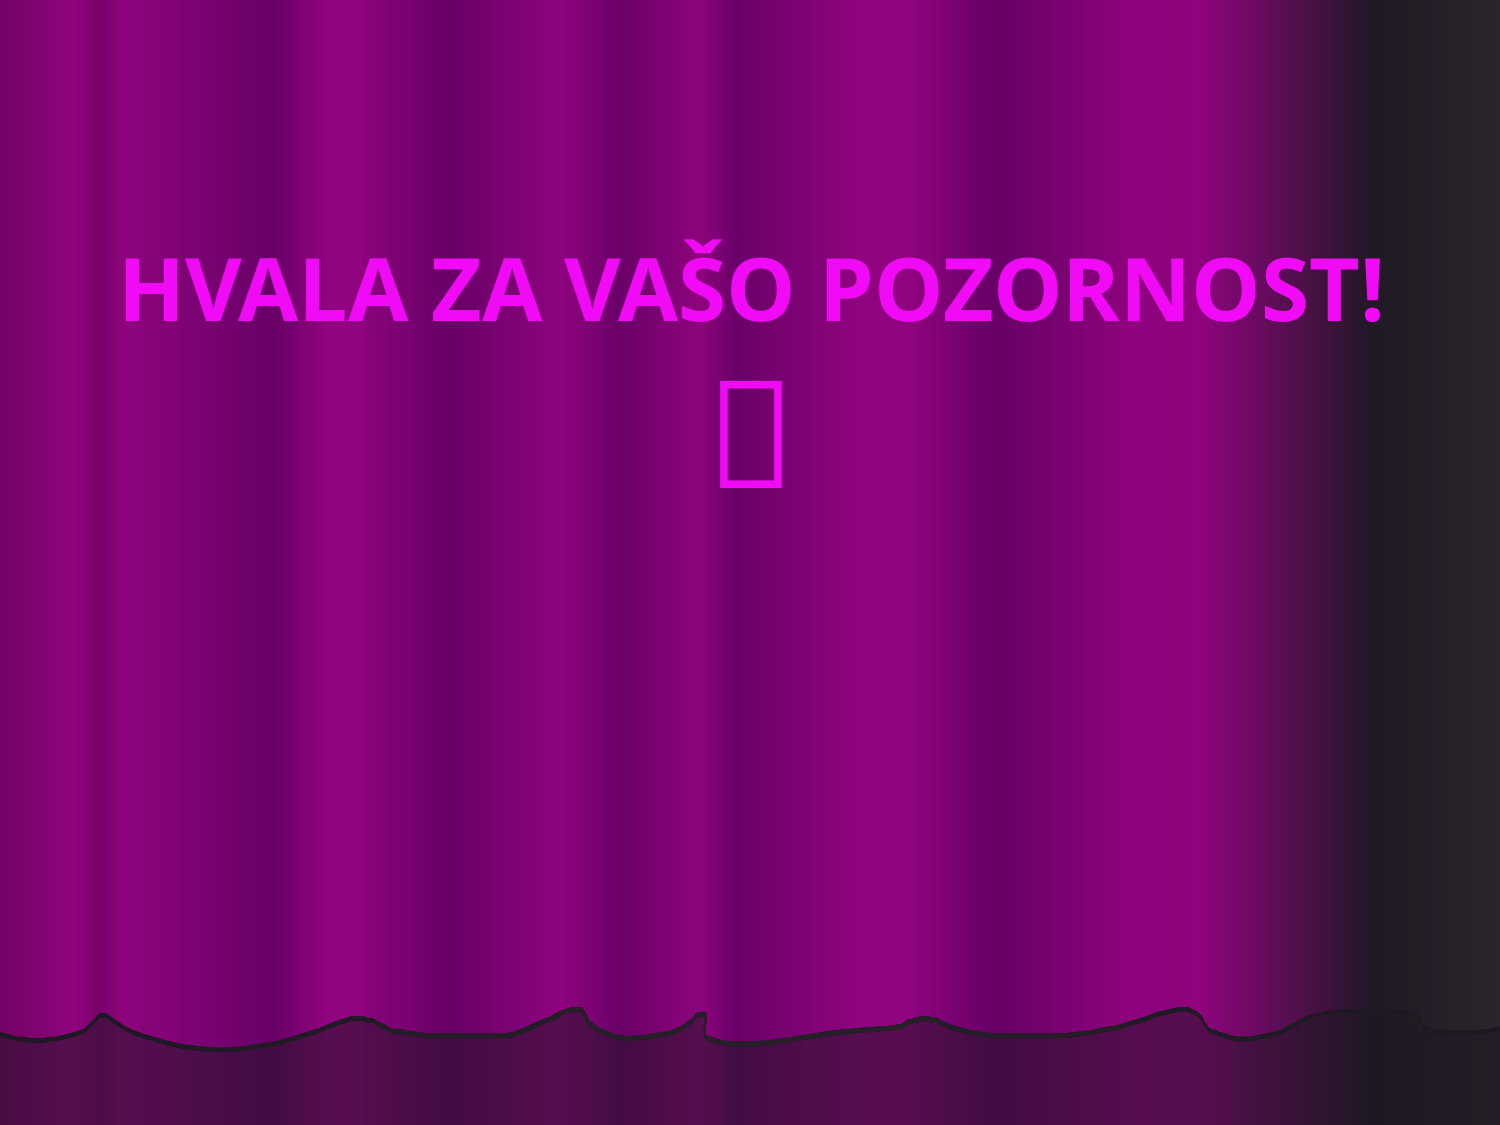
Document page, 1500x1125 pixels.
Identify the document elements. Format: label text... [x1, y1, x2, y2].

title HVALA ZA VAŠO POZORNOST!  [76, 148, 1427, 785]
